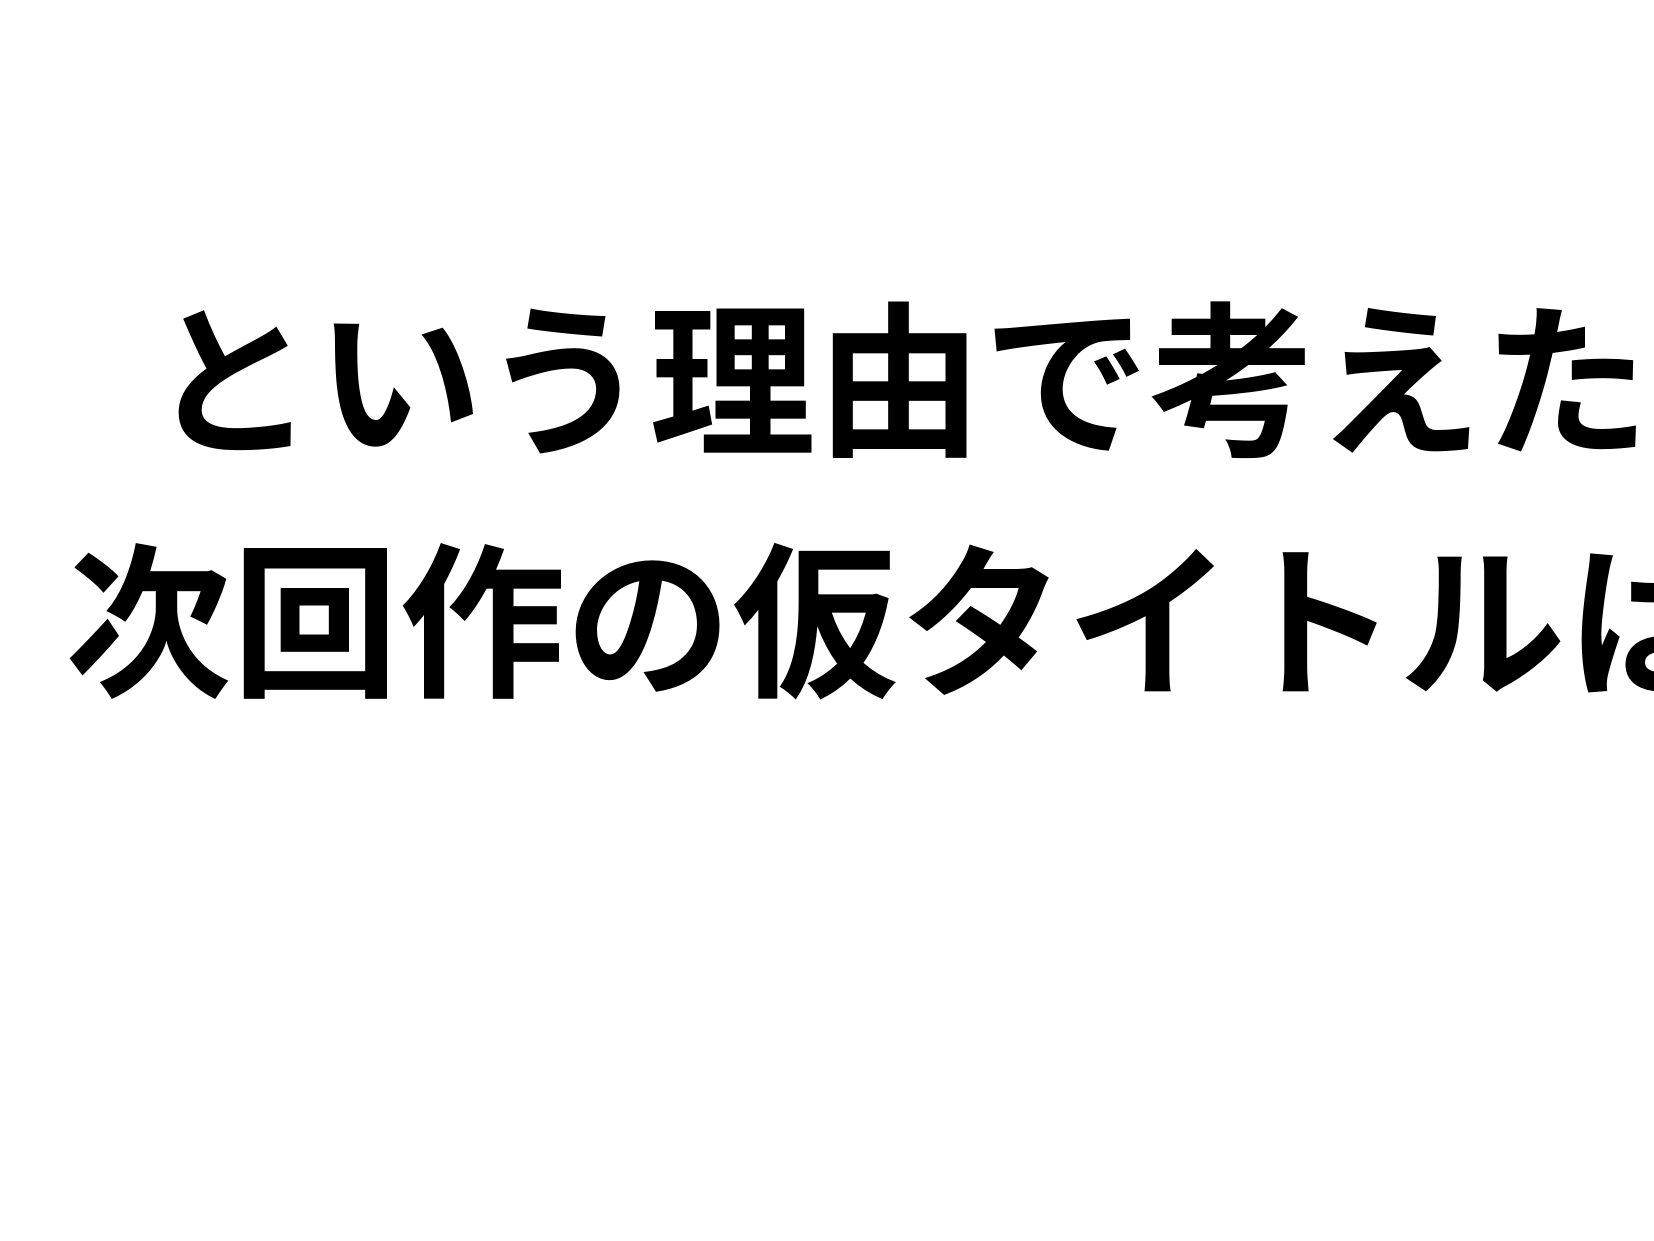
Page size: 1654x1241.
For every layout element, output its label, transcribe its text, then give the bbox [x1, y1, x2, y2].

text_box という理由で考えた 次回作の仮タイトルは [51, 242, 1644, 617]
